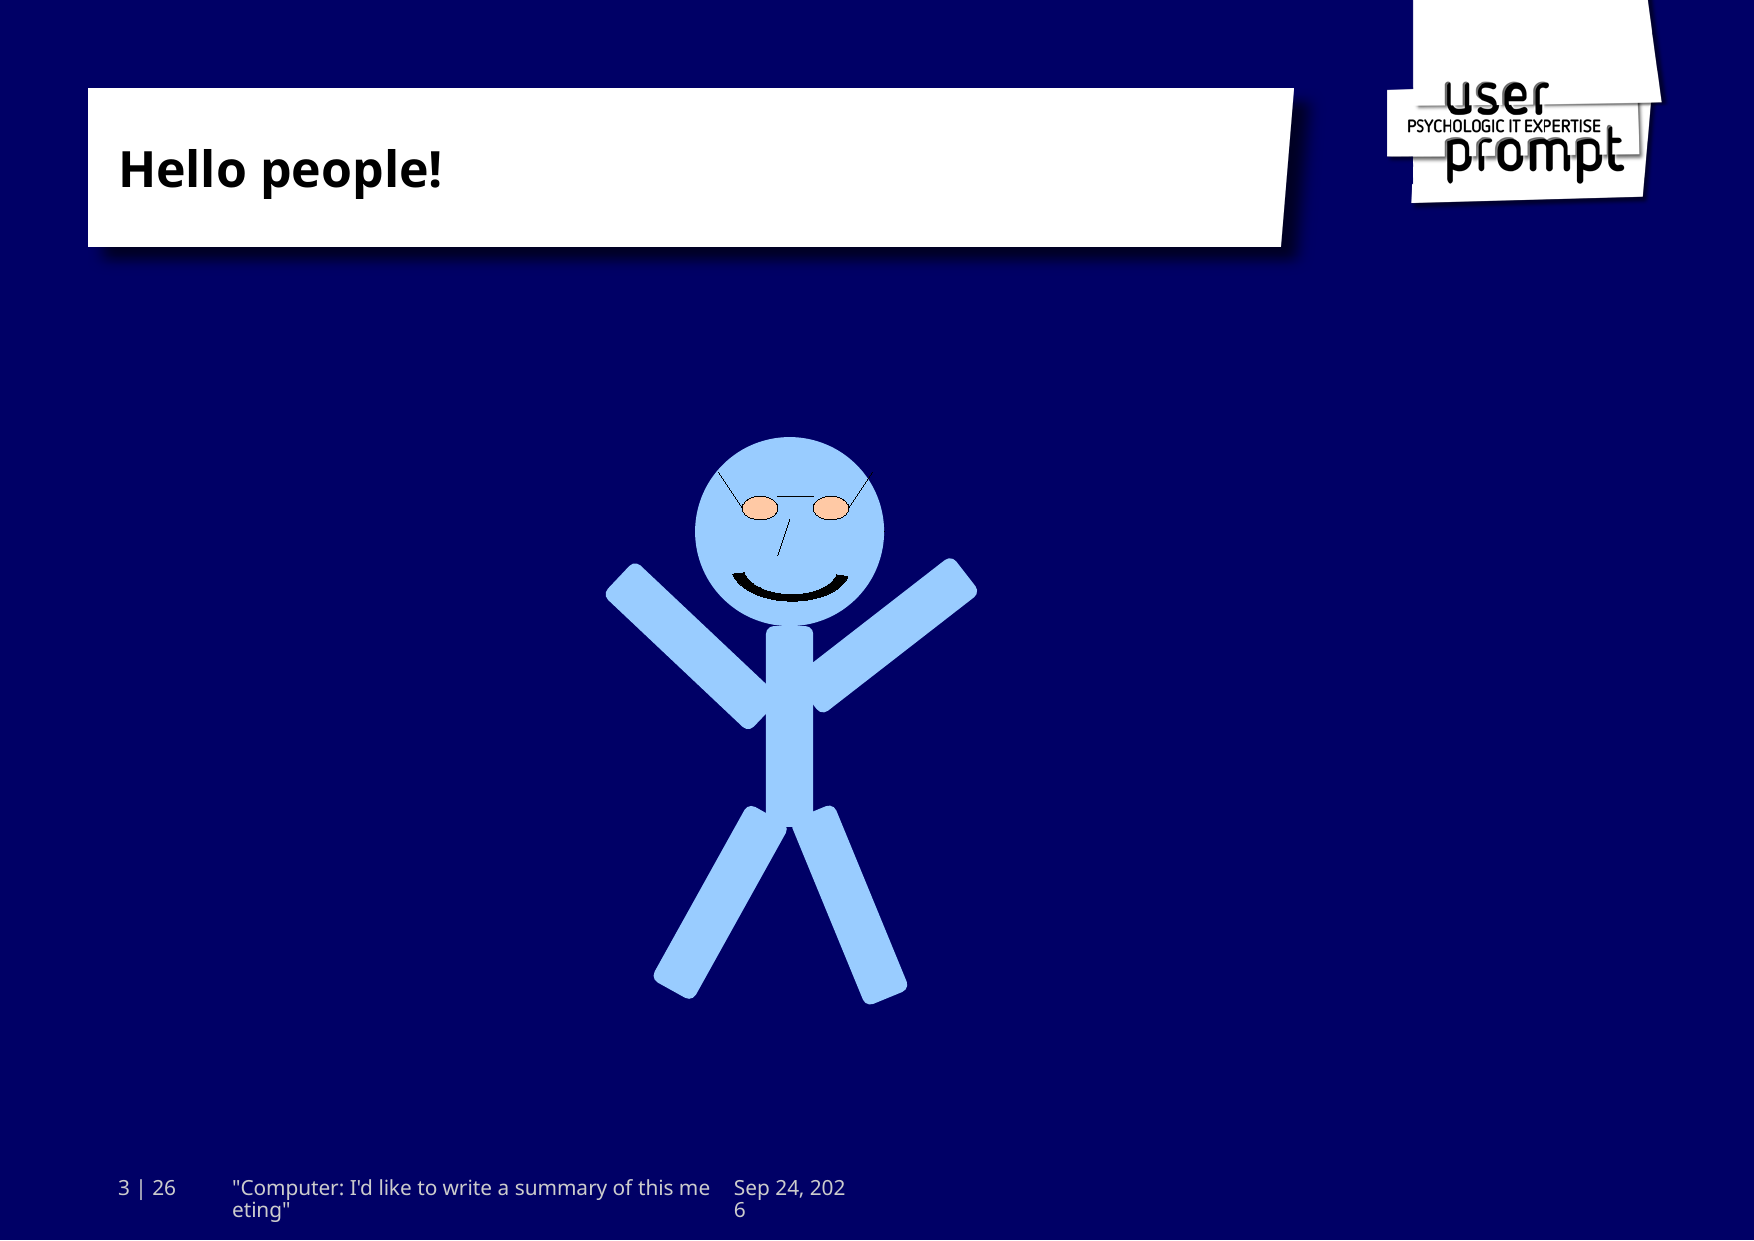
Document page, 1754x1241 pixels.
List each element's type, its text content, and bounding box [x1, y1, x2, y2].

picture [88, 88, 1329, 278]
picture [1387, 0, 1671, 213]
text_box [605, 437, 978, 1005]
title Hello people! [88, 88, 1288, 249]
